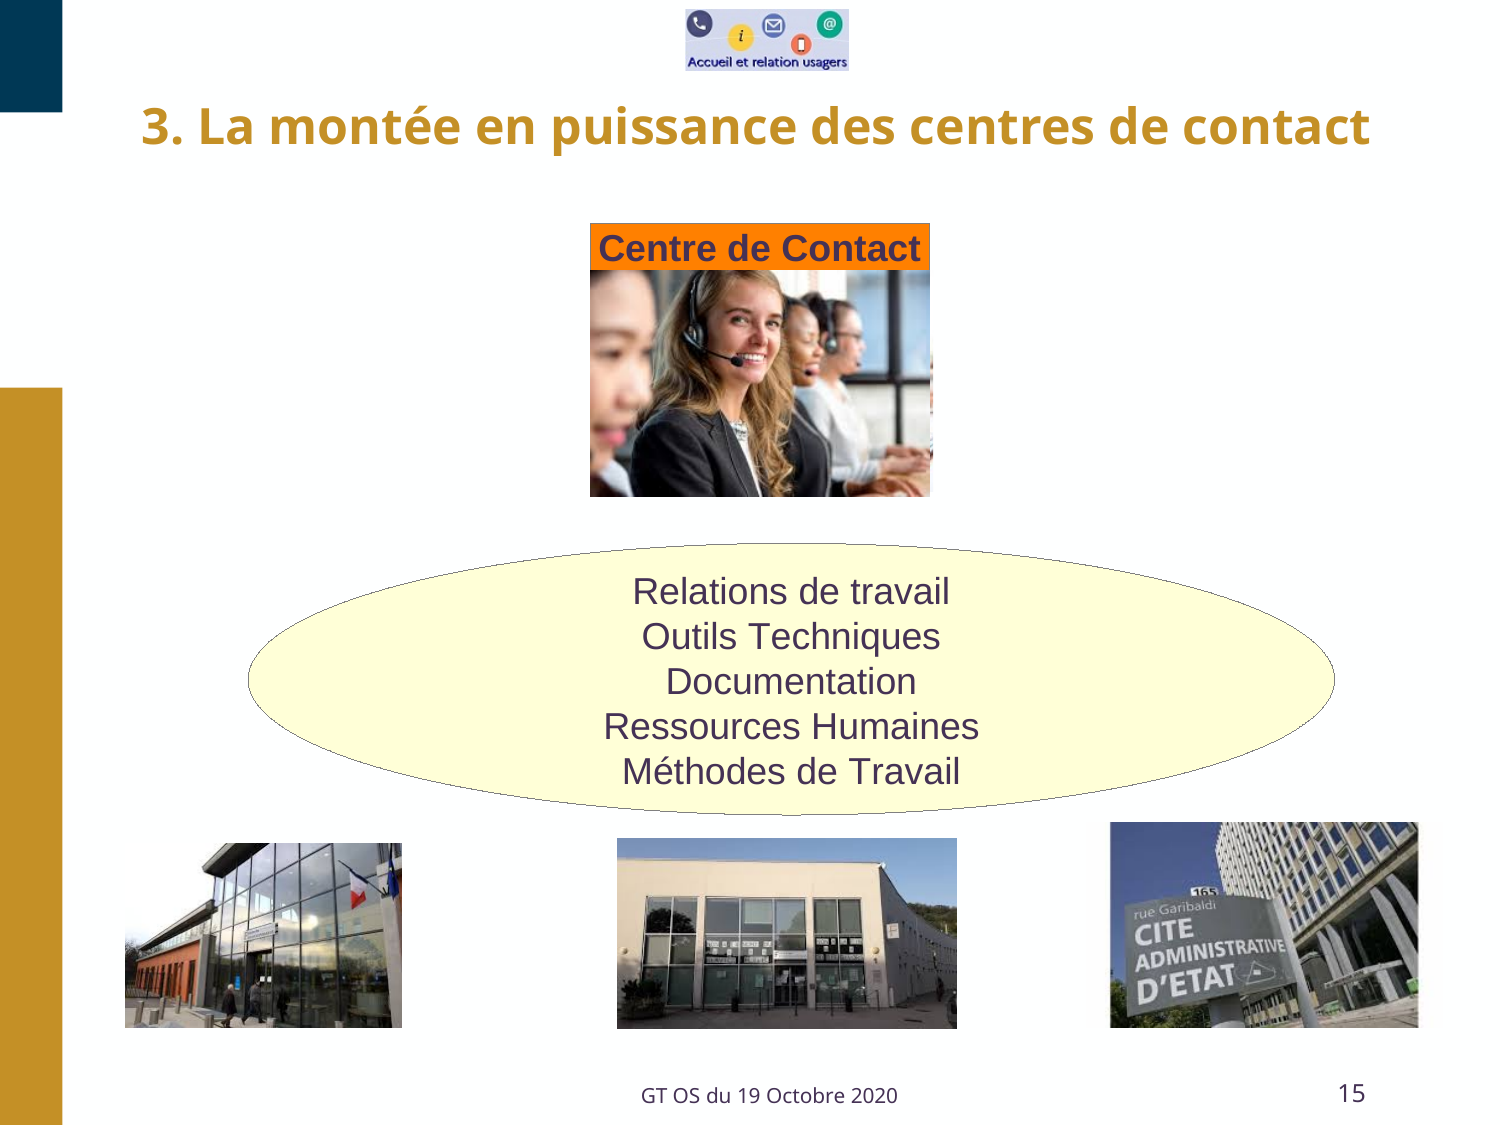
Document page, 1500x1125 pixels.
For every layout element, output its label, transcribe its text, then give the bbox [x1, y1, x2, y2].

title 3. La montée en puissance des centres de contact [141, 70, 1428, 186]
picture [590, 270, 934, 497]
picture [685, 9, 849, 70]
text_box Relations de travail Outils Techniques Documentation Ressources Humaines Méthodes de Travail [248, 543, 1335, 816]
picture [617, 838, 957, 1029]
text_box Centre de Contact [590, 223, 930, 270]
picture [1086, 822, 1443, 1028]
picture [125, 843, 402, 1028]
